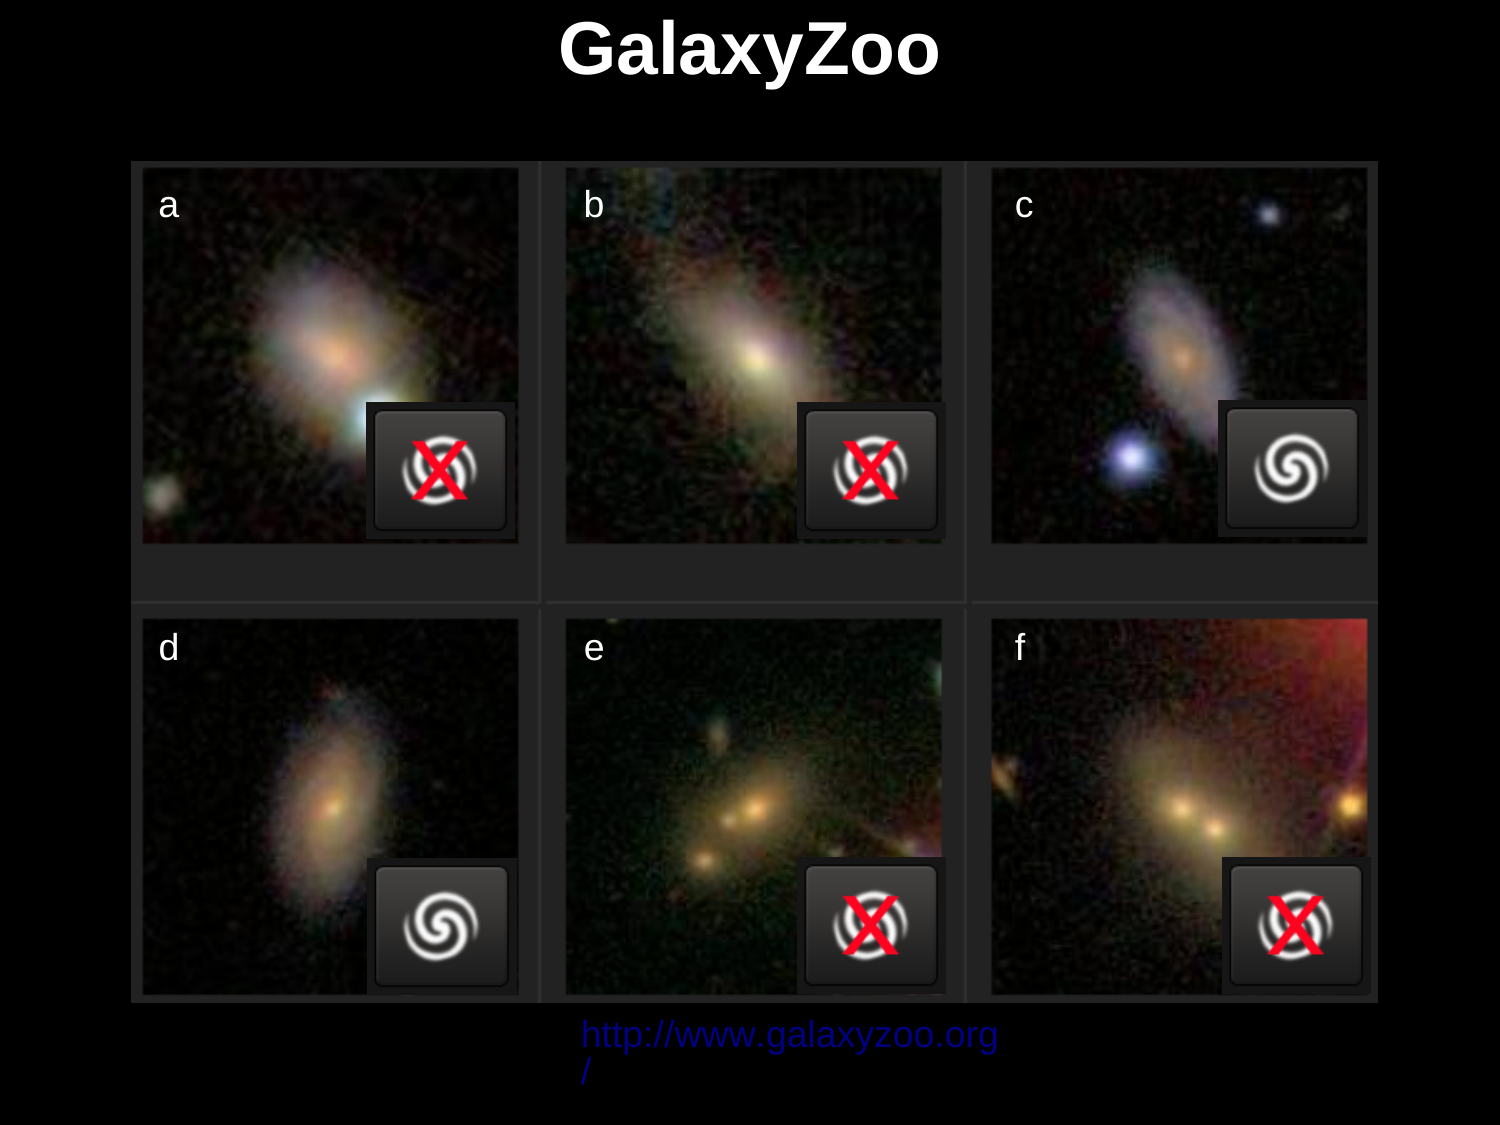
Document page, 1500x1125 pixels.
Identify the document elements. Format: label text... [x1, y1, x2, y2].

text_box http://www.galaxyzoo.org/ [565, 1002, 1022, 1063]
text_box f [1000, 615, 1041, 676]
text_box a [143, 172, 194, 233]
text_box c [999, 172, 1049, 233]
title GalaxyZoo [75, 0, 1425, 101]
text_box e [568, 615, 620, 676]
picture [131, 161, 1378, 1004]
text_box d [143, 615, 195, 676]
text_box b [568, 172, 620, 233]
